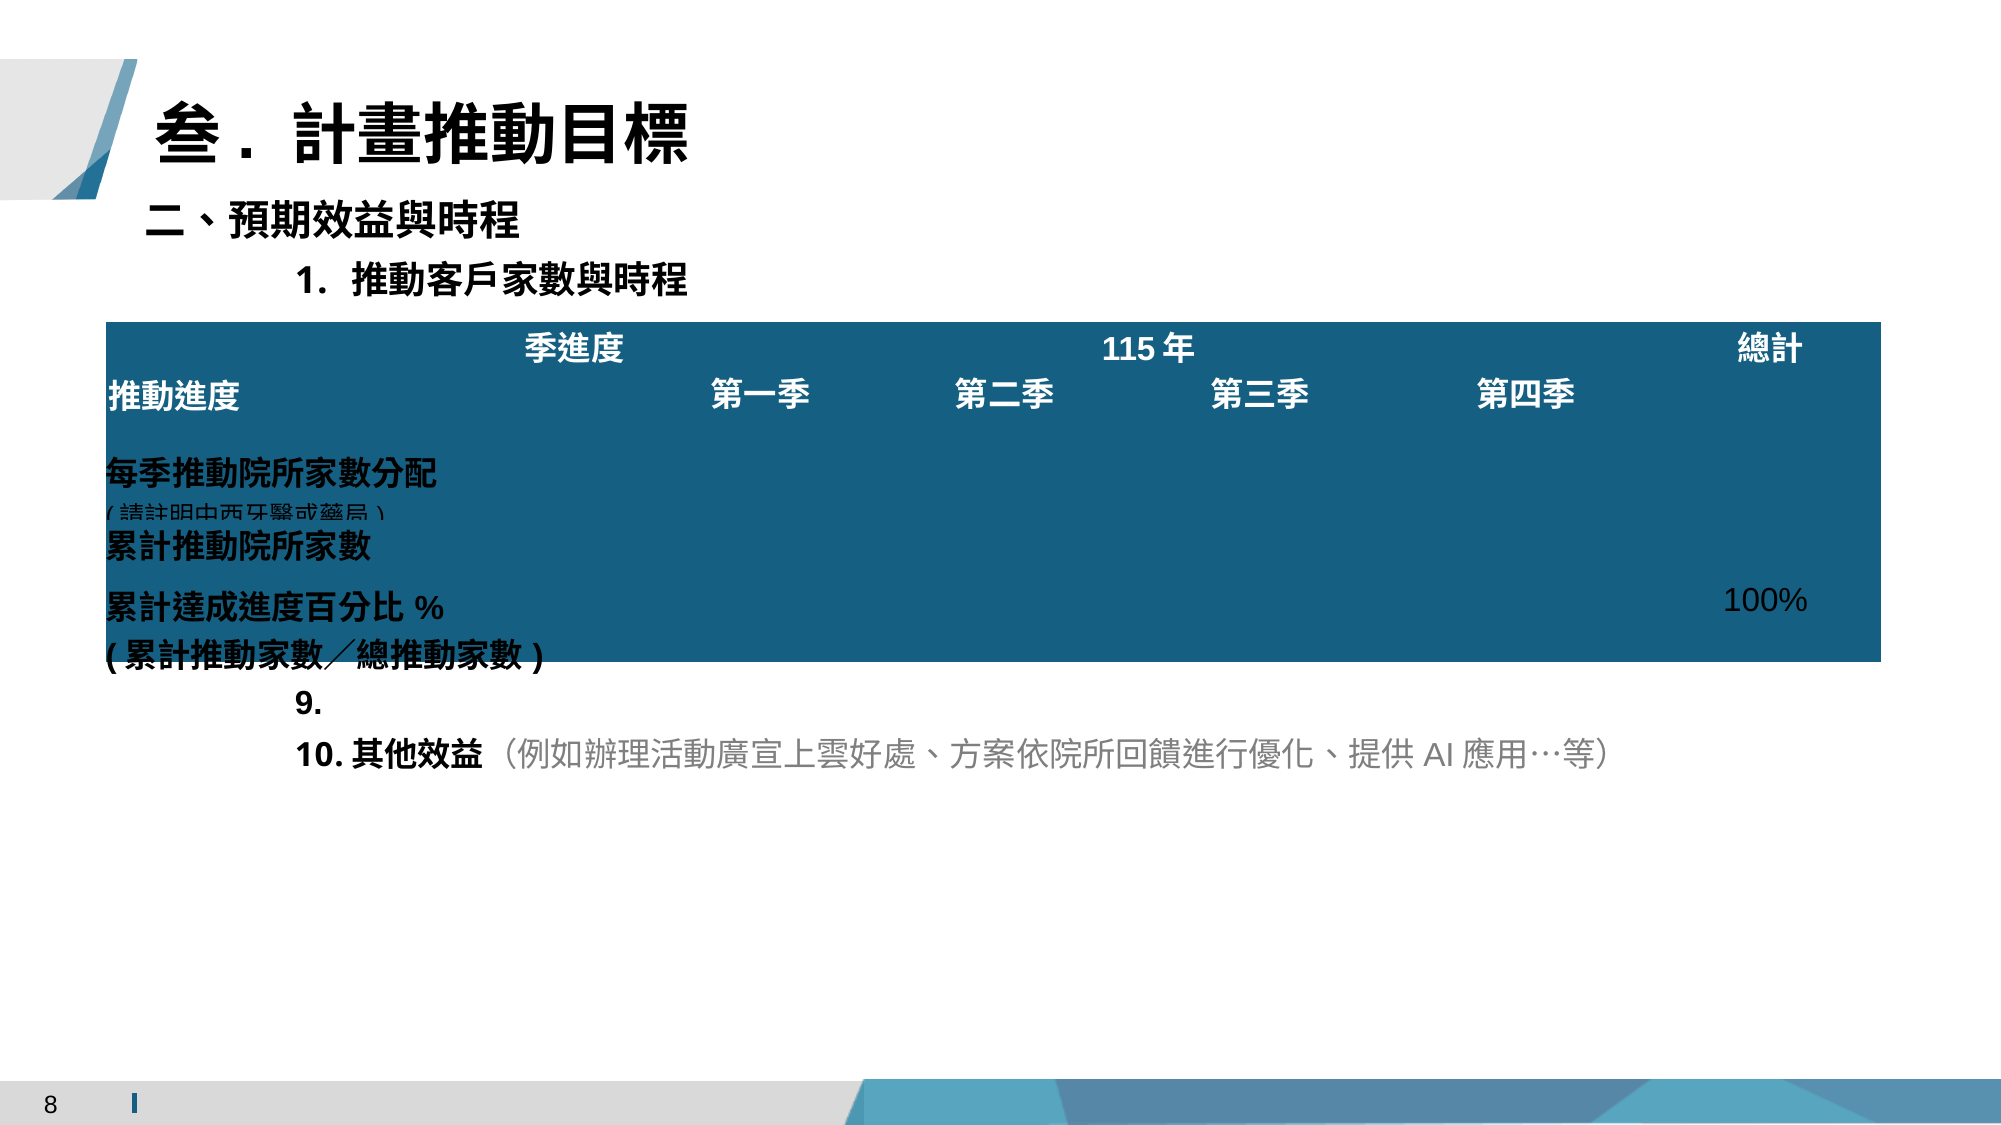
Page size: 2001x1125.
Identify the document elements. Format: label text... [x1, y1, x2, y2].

table_cell [1393, 447, 1660, 520]
table_header 115年 [638, 322, 1660, 367]
table_cell [638, 520, 883, 581]
table_cell [883, 520, 1127, 581]
table_header 季進度 推動進度 [106, 322, 638, 447]
text_box 二、預期效益與時程 推動客戶家數與時程 其他效益（例如辦理活動廣宣上雲好處、方案依院所回饋進行優化、提供AI應用…等） [130, 186, 1861, 322]
table_cell 第一季 [638, 367, 883, 447]
table_cell [1127, 447, 1393, 520]
table_cell 累計推動院所家數 [106, 520, 638, 581]
table_cell 第三季 [1127, 367, 1393, 447]
table_cell [638, 447, 883, 520]
table_cell [1393, 581, 1660, 662]
text_box 叁. 計畫推動目標 [139, 93, 1915, 171]
table_cell 100% [1660, 581, 1881, 662]
table_cell 第二季 [883, 367, 1127, 447]
table_cell [638, 581, 883, 662]
table_cell [883, 581, 1127, 662]
table_cell [1127, 520, 1393, 581]
text_box 二、預期效益與時程 推動客戶家數與時程 其他效益（例如辦理活動廣宣上雲好處、方案依院所回饋進行優化、提供AI應用…等） [130, 662, 1861, 788]
table_cell [1660, 447, 1881, 520]
table_header 總計 [1660, 322, 1881, 447]
text_box [28, 1073, 106, 1125]
table_cell 每季推動院所家數分配 (請註明中西牙醫或藥局) [106, 447, 638, 520]
table_cell 累計達成進度百分比% (累計推動家數／總推動家數) [106, 581, 638, 662]
table_cell 第四季 [1393, 367, 1660, 447]
table_cell [1660, 520, 1881, 581]
table_cell [1127, 581, 1393, 662]
table_cell [1393, 520, 1660, 581]
table_cell [883, 447, 1127, 520]
